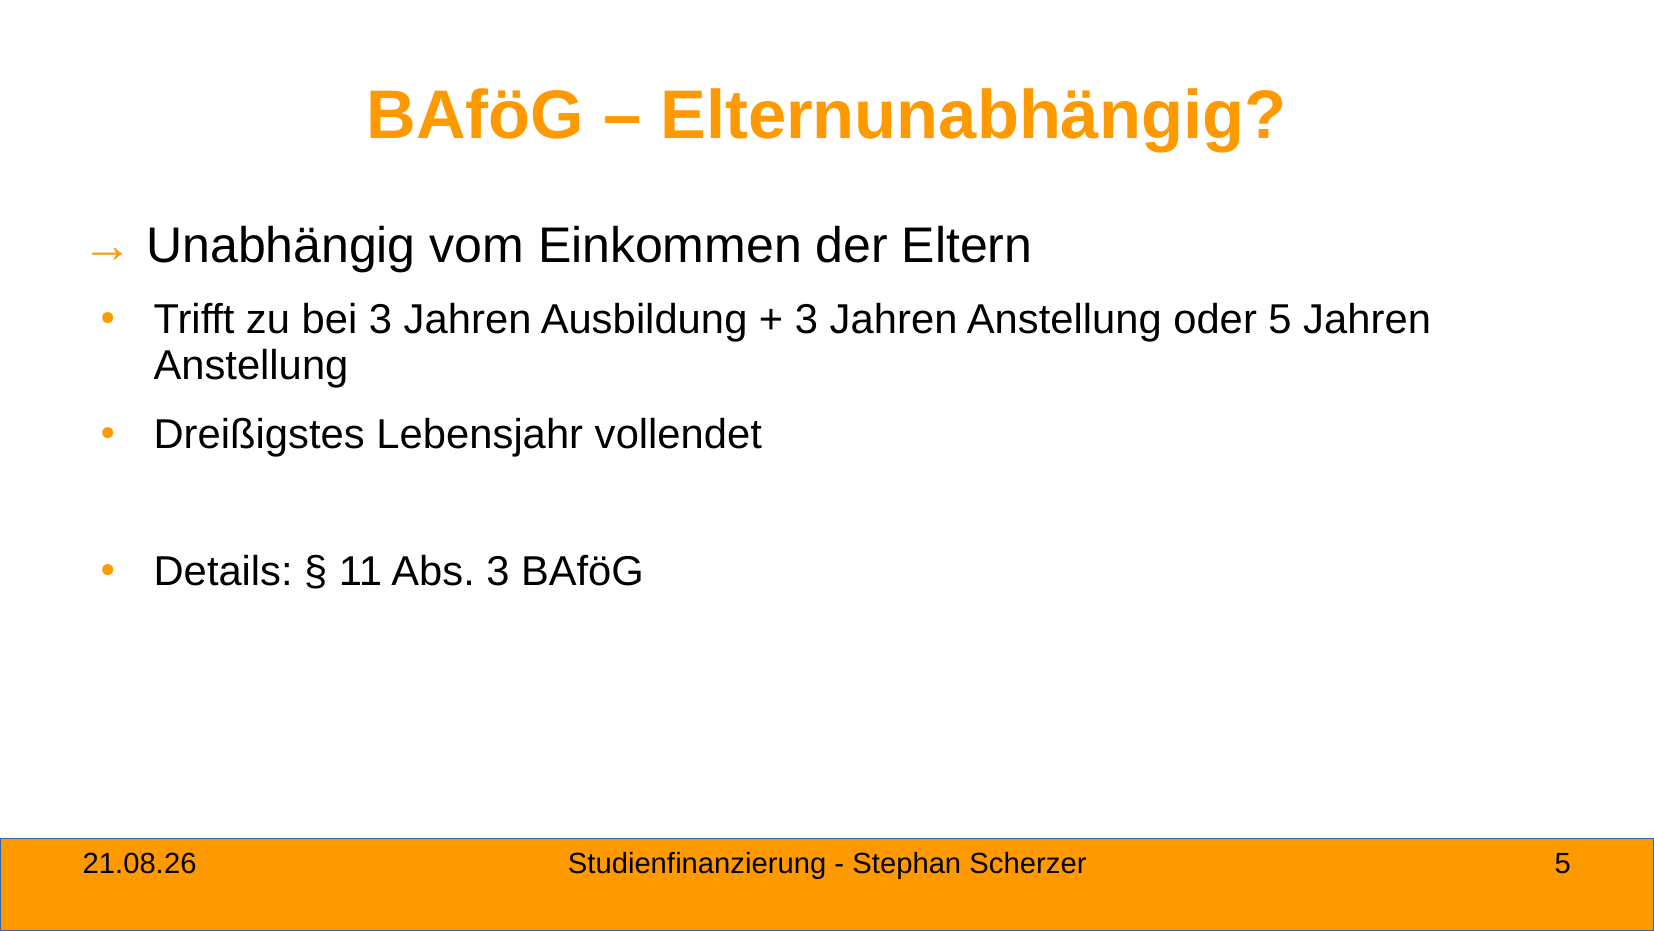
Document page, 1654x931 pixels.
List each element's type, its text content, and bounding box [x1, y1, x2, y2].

list → Unabhängig vom Einkommen der Eltern Trifft zu bei 3 Jahren Ausbildung + 3 Jahren Anstellung oder 5 Jahren Anstellung Dreißigstes Lebensjahr vollendet Details: § 11 Abs. 3 BAföG [82, 217, 1571, 758]
title BAföG – Elternunabhängig? [82, 37, 1571, 193]
